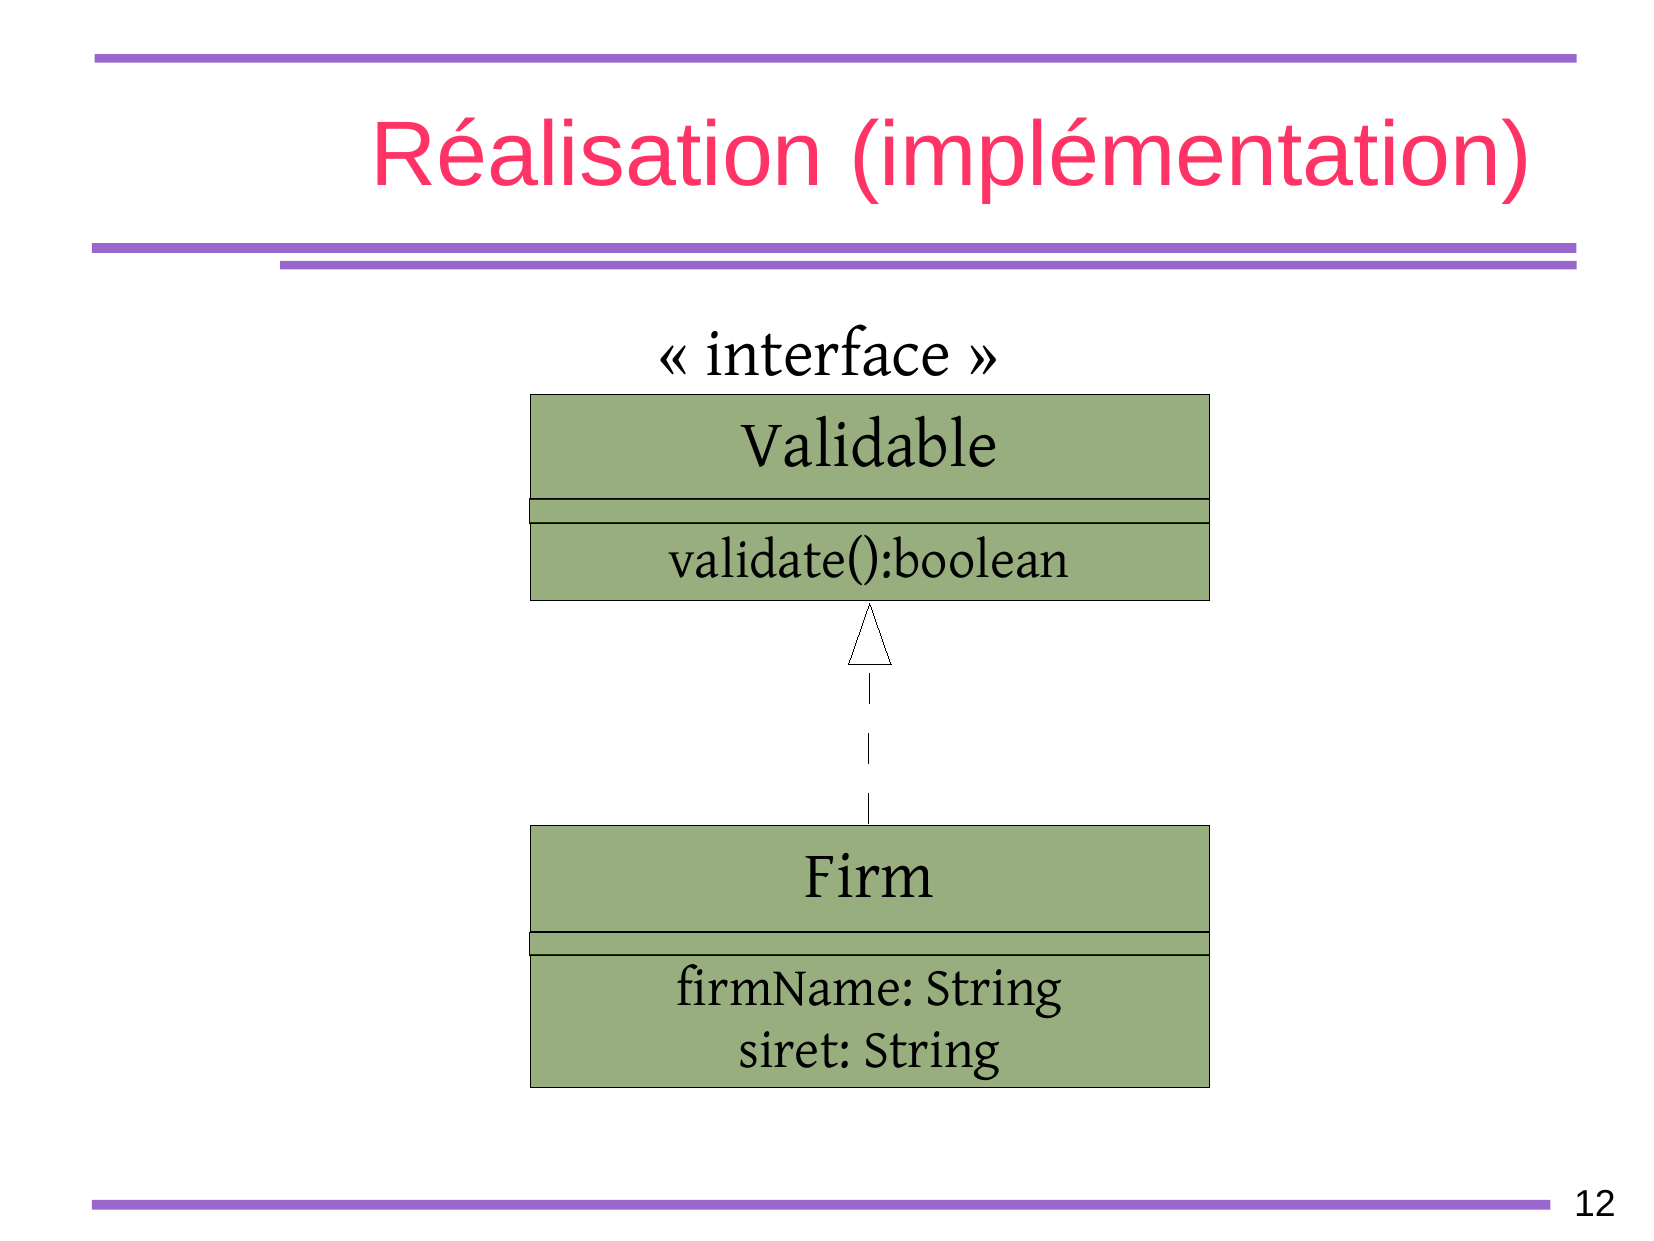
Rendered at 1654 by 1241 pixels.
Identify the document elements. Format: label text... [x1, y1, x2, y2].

text_box [529, 498, 1210, 524]
text_box Validable [530, 394, 1210, 498]
text_box validate():boolean [530, 524, 1210, 601]
text_box Firm [530, 825, 1210, 932]
text_box [529, 932, 1210, 956]
title Réalisation (implémentation) [121, 49, 1534, 257]
text_box firmName: String siret: String [530, 956, 1210, 1088]
text_box « interface » [658, 318, 1080, 397]
